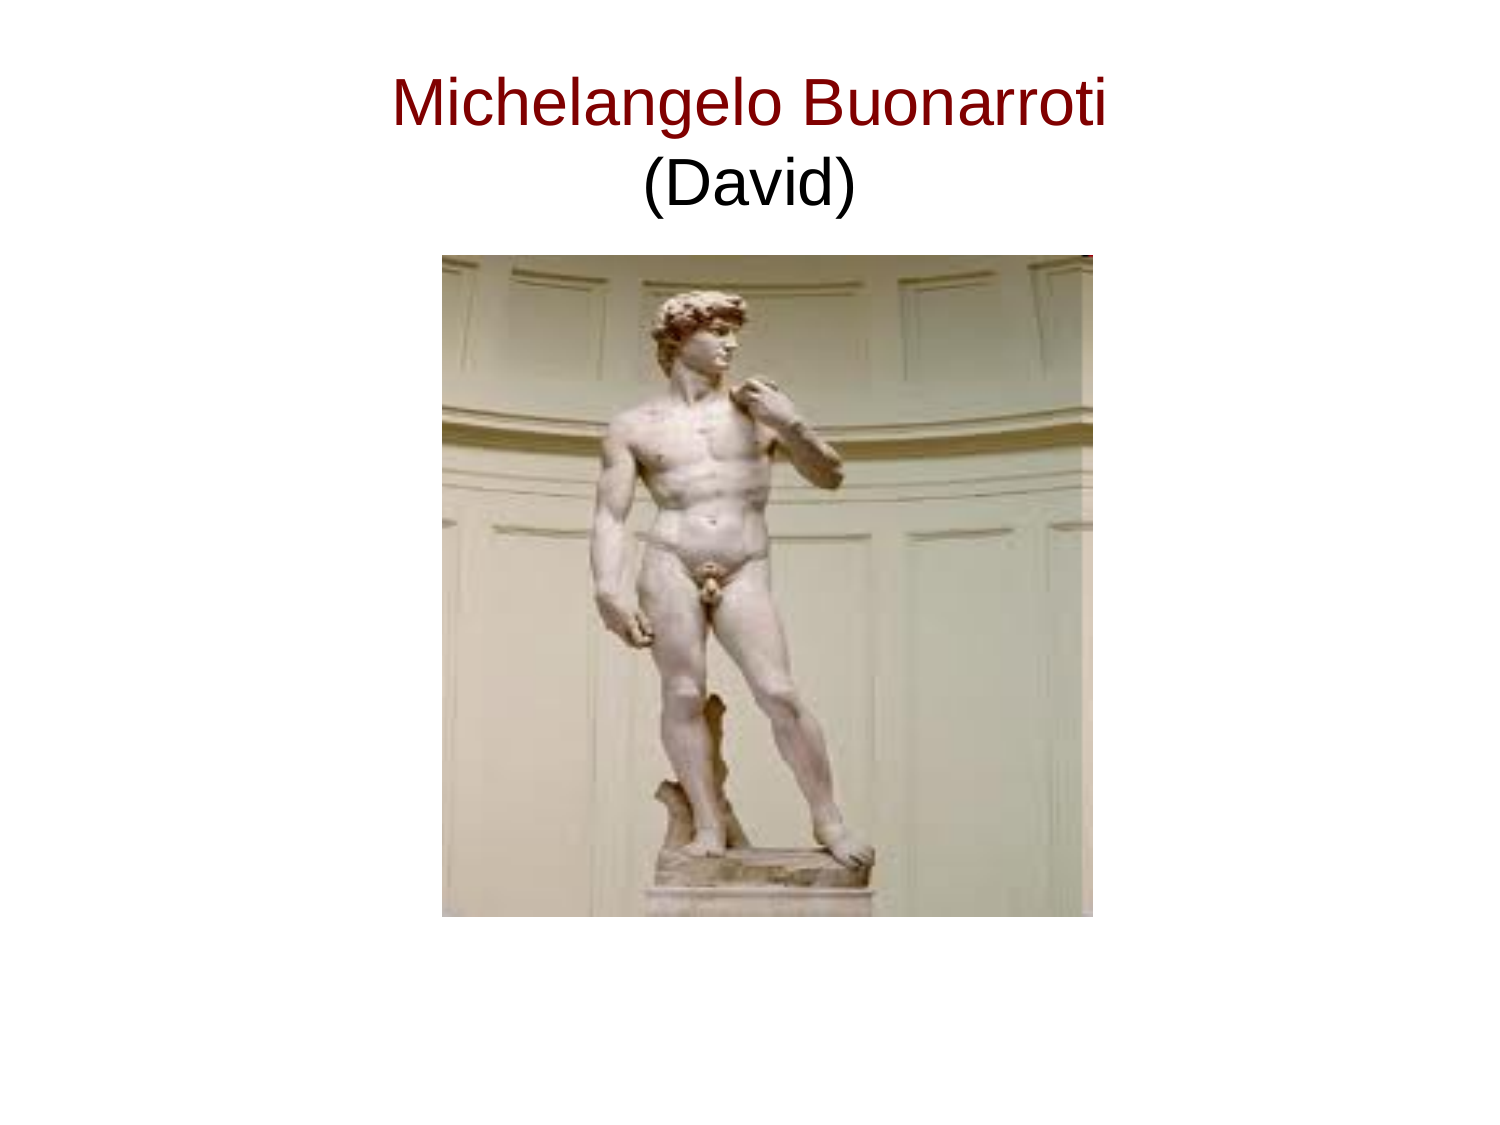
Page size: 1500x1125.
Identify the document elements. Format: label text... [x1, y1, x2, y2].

picture [442, 255, 1093, 917]
title Michelangelo Buonarroti (David) [75, 45, 1425, 233]
